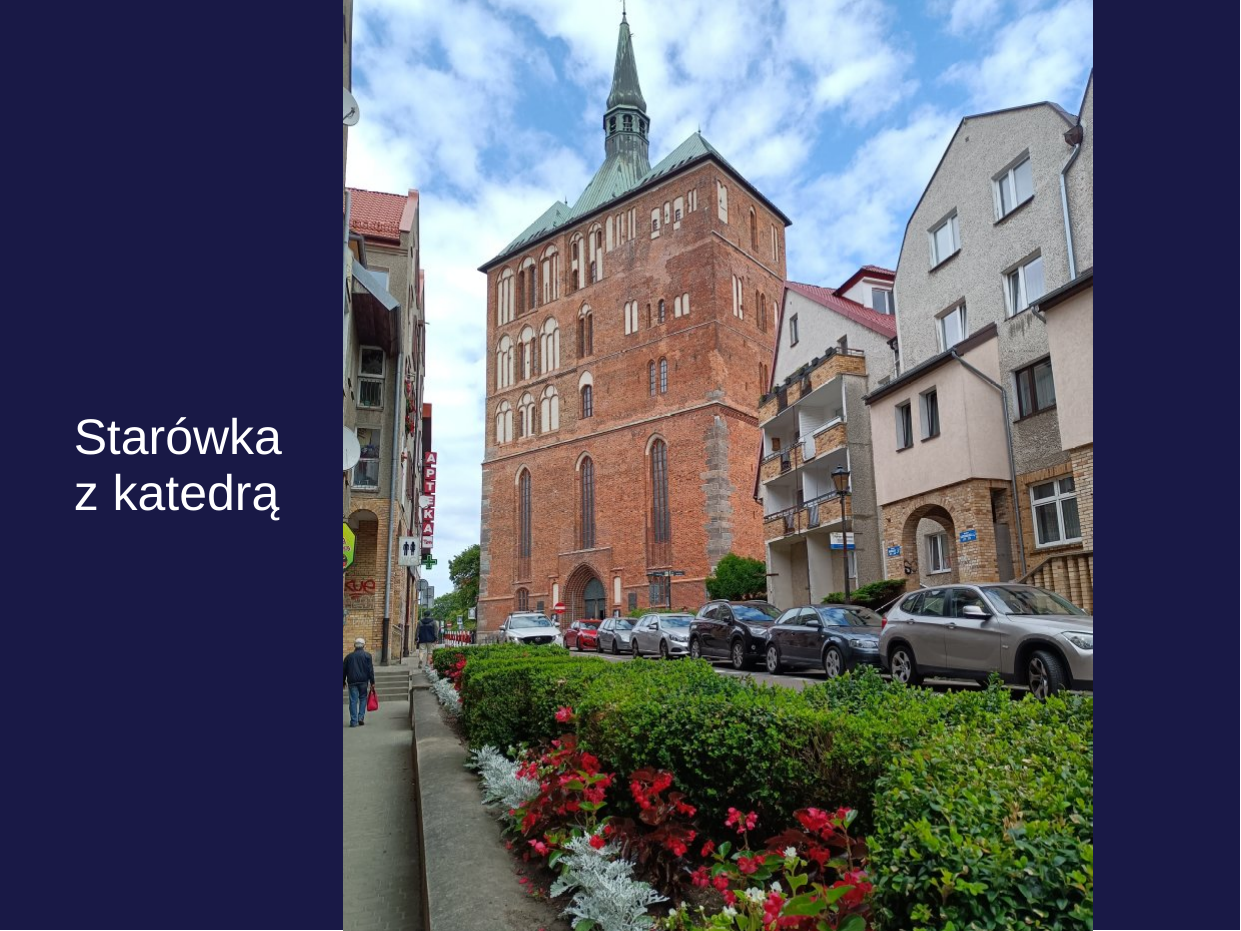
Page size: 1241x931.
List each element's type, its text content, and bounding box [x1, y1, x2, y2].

text_box Starówka z katedrą [59, 401, 447, 529]
picture [343, 0, 1093, 931]
